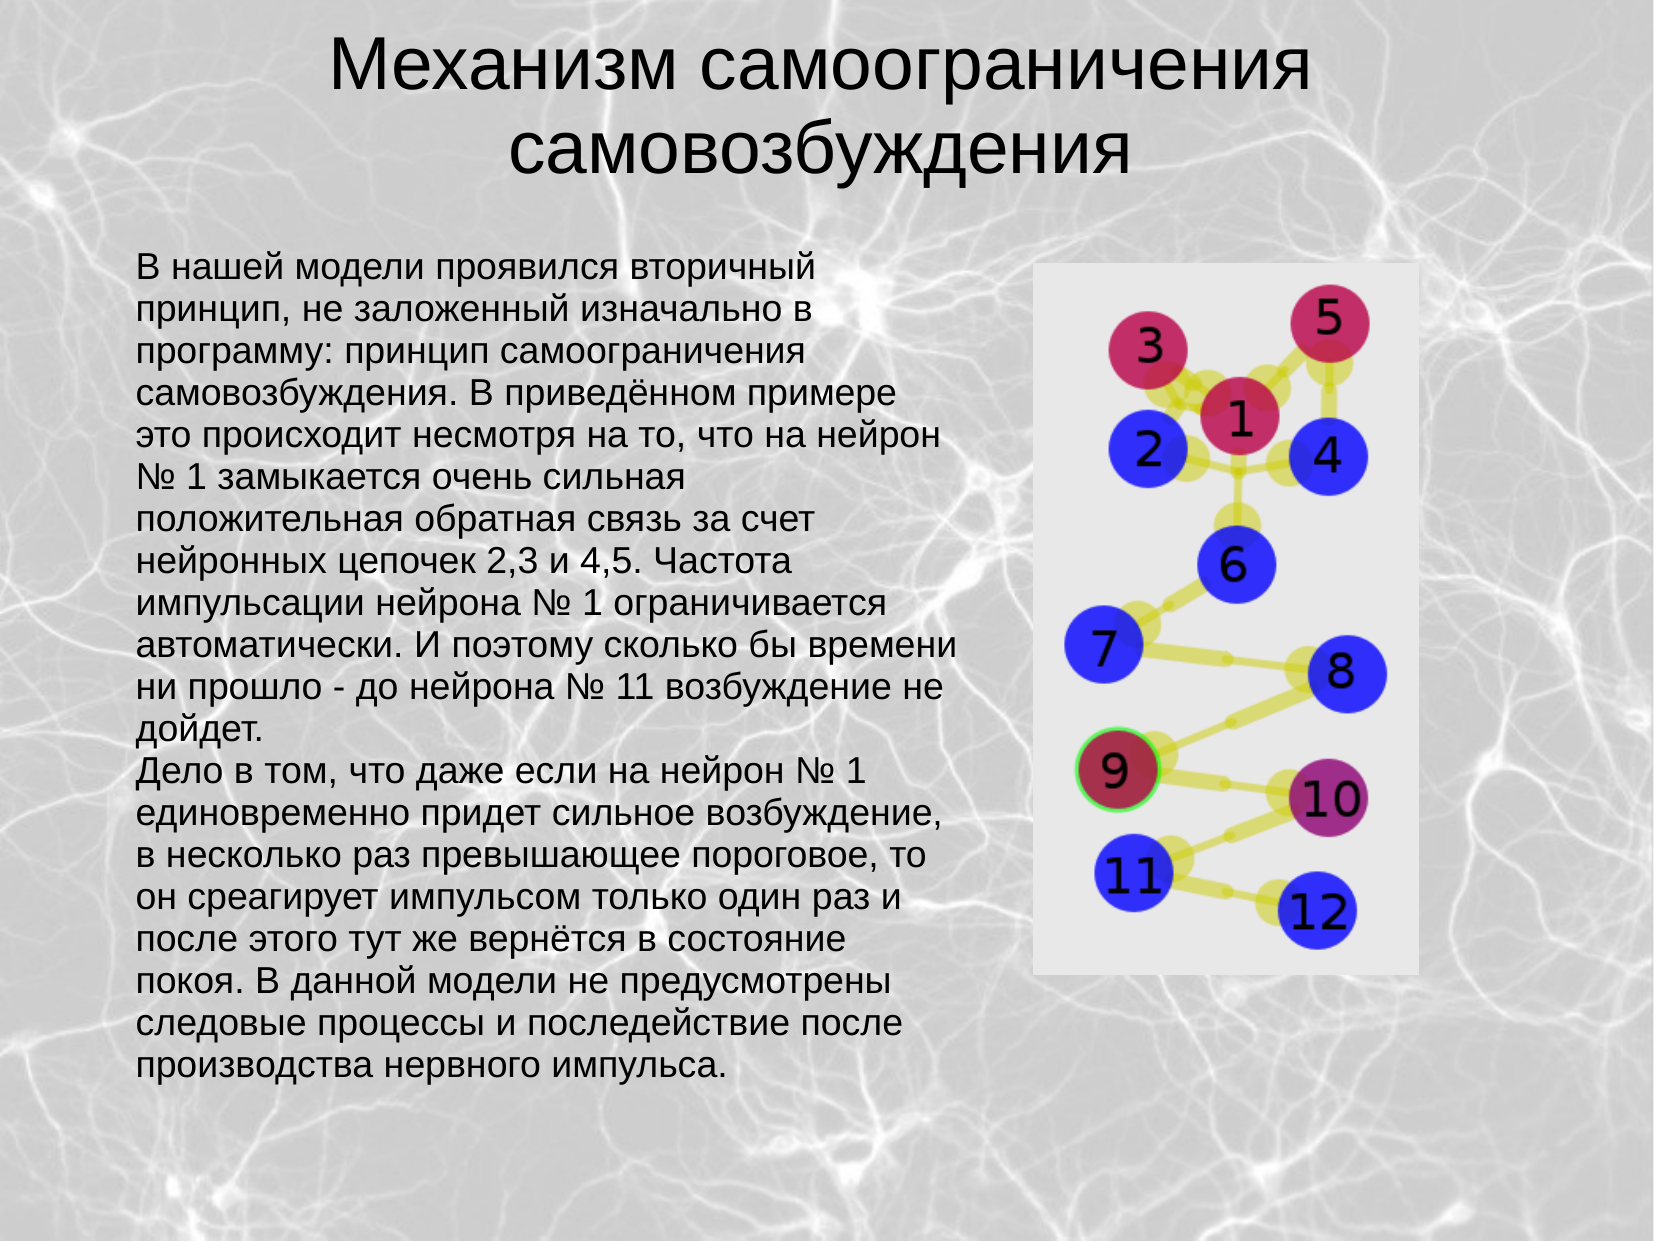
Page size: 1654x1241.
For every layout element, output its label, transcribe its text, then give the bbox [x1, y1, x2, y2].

picture [0, 0, 1654, 1241]
title Механизм самоограничения самовозбуждения [76, 2, 1565, 210]
text_box В нашей модели проявился вторичный принцип, не заложенный изначально в программу: принцип самоограничения самовозбуждения. В приведённом примере это происходит несмотря на то, что на нейрон № 1 замыкается очень сильная положительная обратная связь за счет нейронных цепочек 2,3 и 4,5. Частота импульсации нейрона № 1 ограничивается автоматически. И поэтому сколько бы времени ни прошло - до нейрона № 11 возбуждение не дойдет. Дело в том, что даже если на нейрон № 1 единовременно придет сильное возбуждение, в несколько раз превышающее пороговое, то он среагирует импульсом только один раз и после этого тут же вернётся в состояние покоя. В данной модели не предусмотрены следовые процессы и последействие после производства нервного импульса. [120, 237, 975, 1094]
